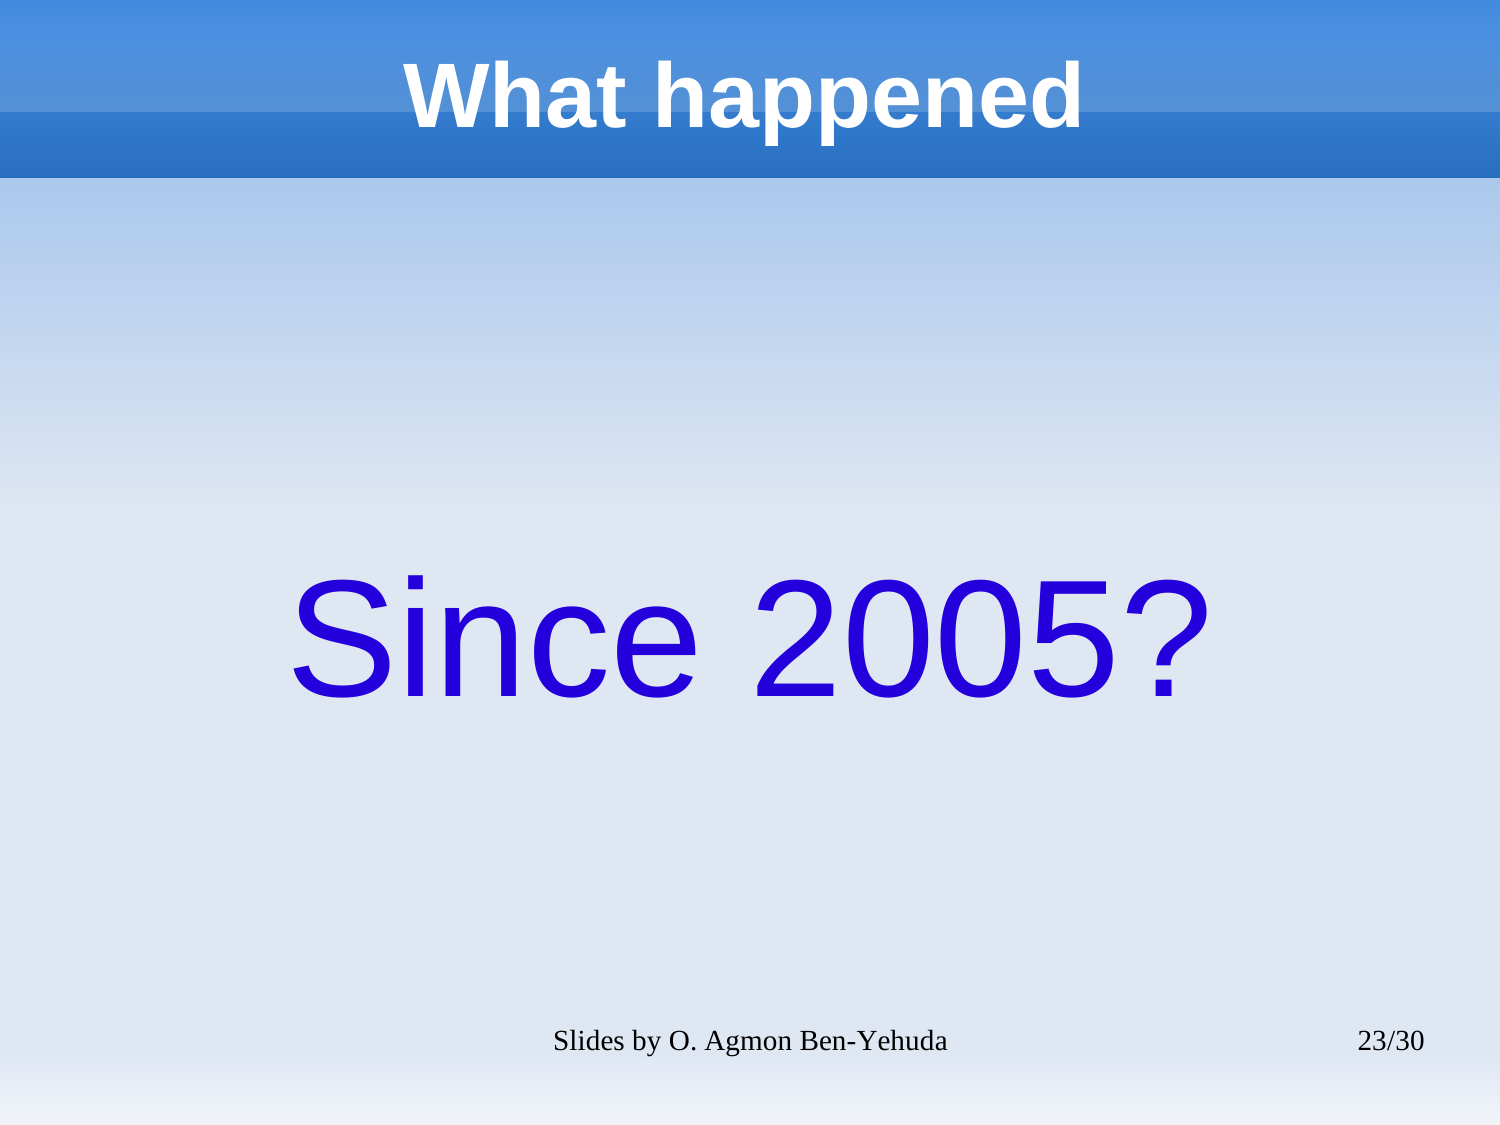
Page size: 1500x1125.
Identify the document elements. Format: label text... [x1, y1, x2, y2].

subtitle Since 2005? [75, 270, 1426, 999]
title What happened [69, 0, 1420, 188]
picture [0, 0, 1500, 1125]
